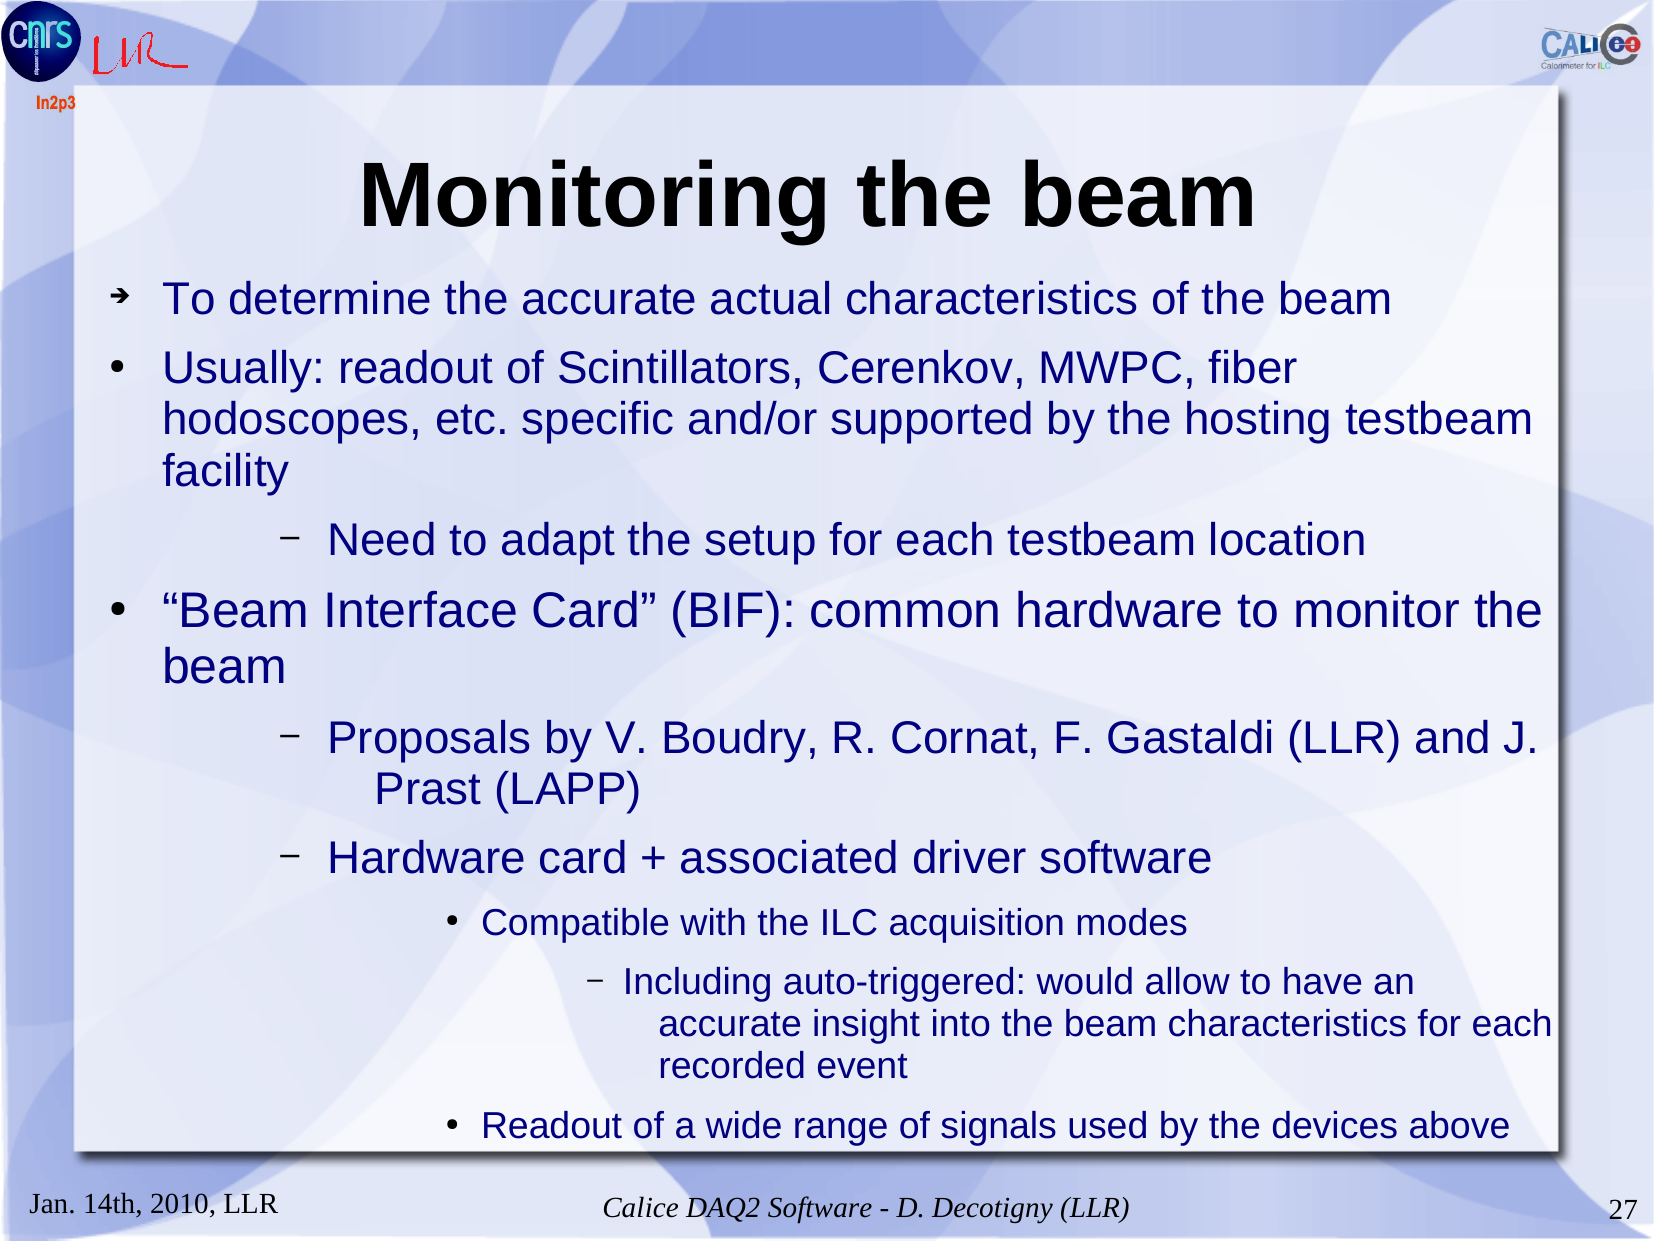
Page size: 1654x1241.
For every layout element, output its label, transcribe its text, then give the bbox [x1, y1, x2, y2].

title Monitoring the beam [82, 98, 1536, 291]
picture [0, 0, 1654, 1241]
list To determine the accurate actual characteristics of the beam Usually: readout of Scintillators, Cerenkov, MWPC, fiber hodoscopes, etc. specific and/or supported by the hosting testbeam facility Need to adapt the setup for each testbeam location “Beam Interface Card” (BIF): common hardware to monitor the beam Proposals by V. Boudry, R. Cornat, F. Gastaldi (LLR) and J. Prast (LAPP) Hardware card + associated driver software Compatible with the ILC acquisition modes Including auto-triggered: would allow to have an accurate insight into the beam characteristics for each recorded event Readout of a wide range of signals used by the devices above [91, 273, 1562, 1164]
